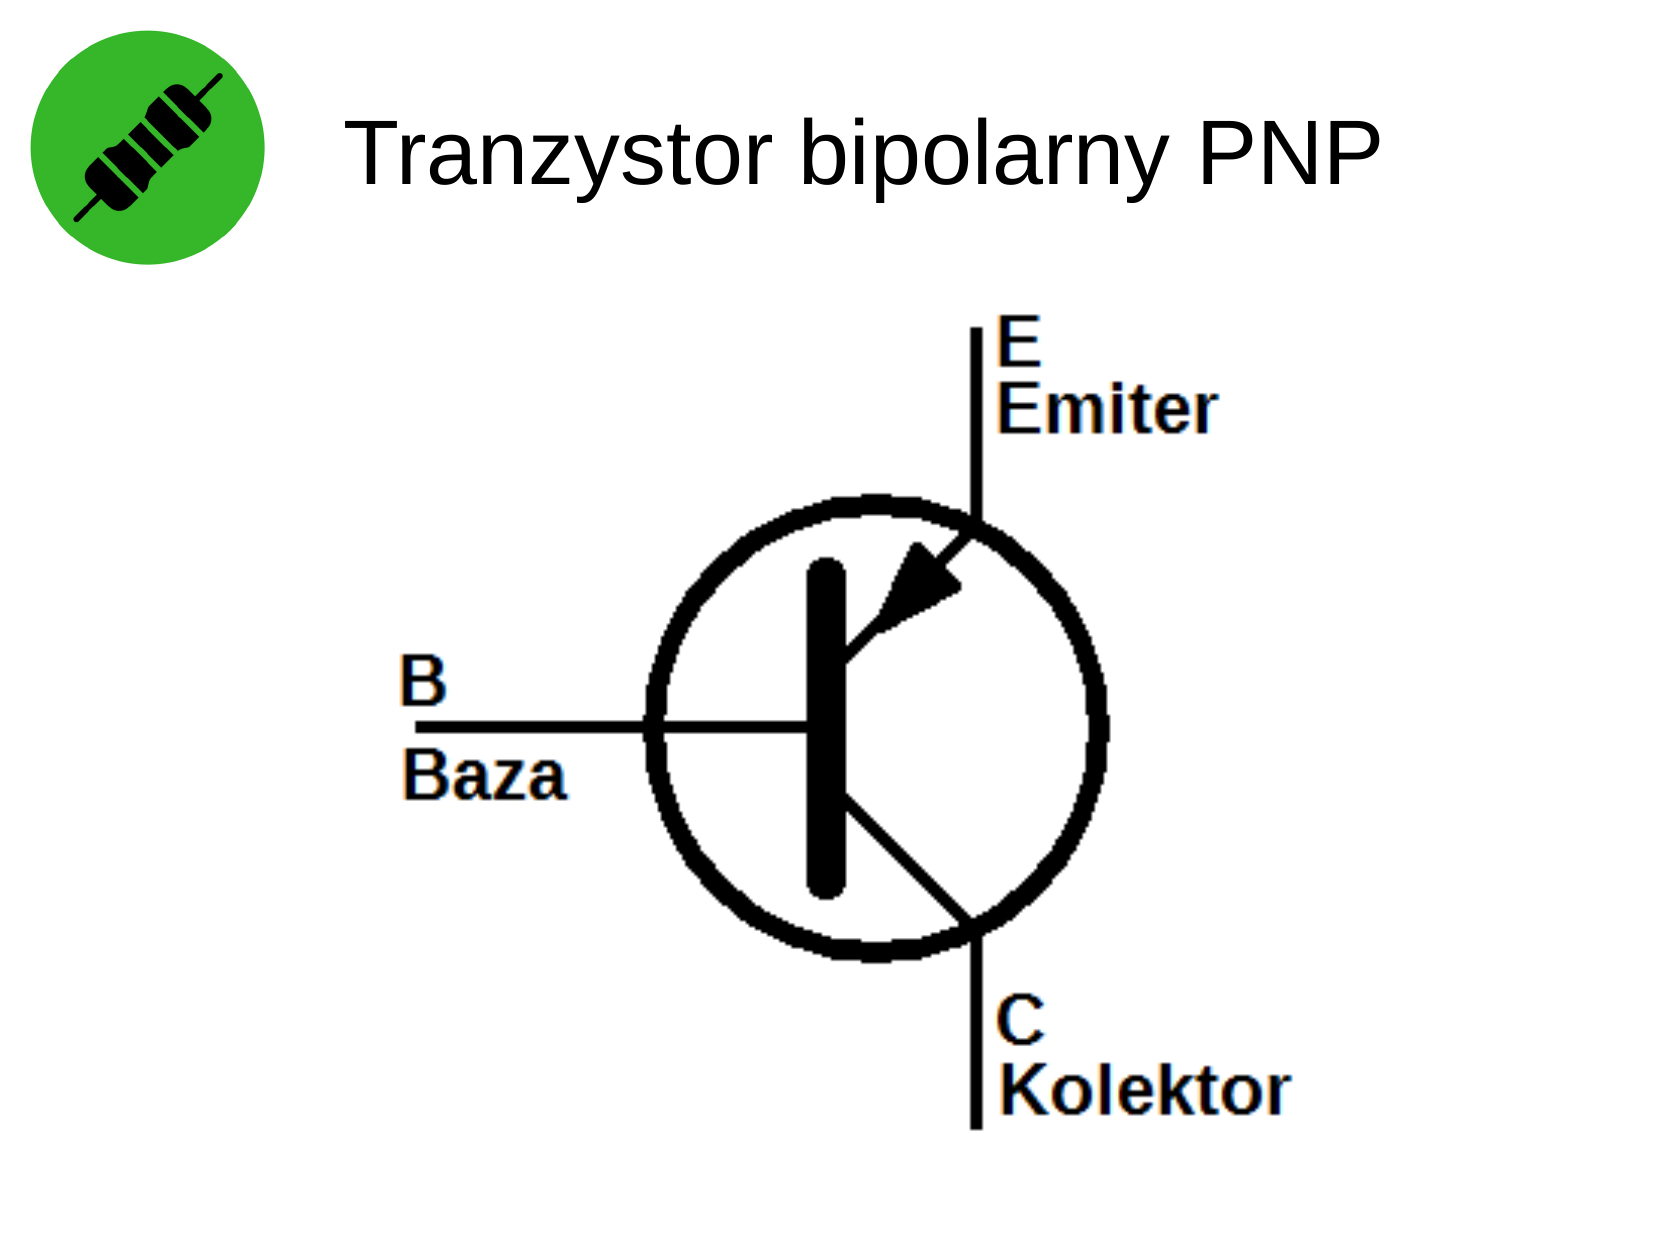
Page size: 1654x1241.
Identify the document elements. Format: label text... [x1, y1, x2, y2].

title Tranzystor bipolarny PNP [266, 49, 1571, 257]
picture [383, 295, 1305, 1149]
picture [29, 29, 266, 266]
